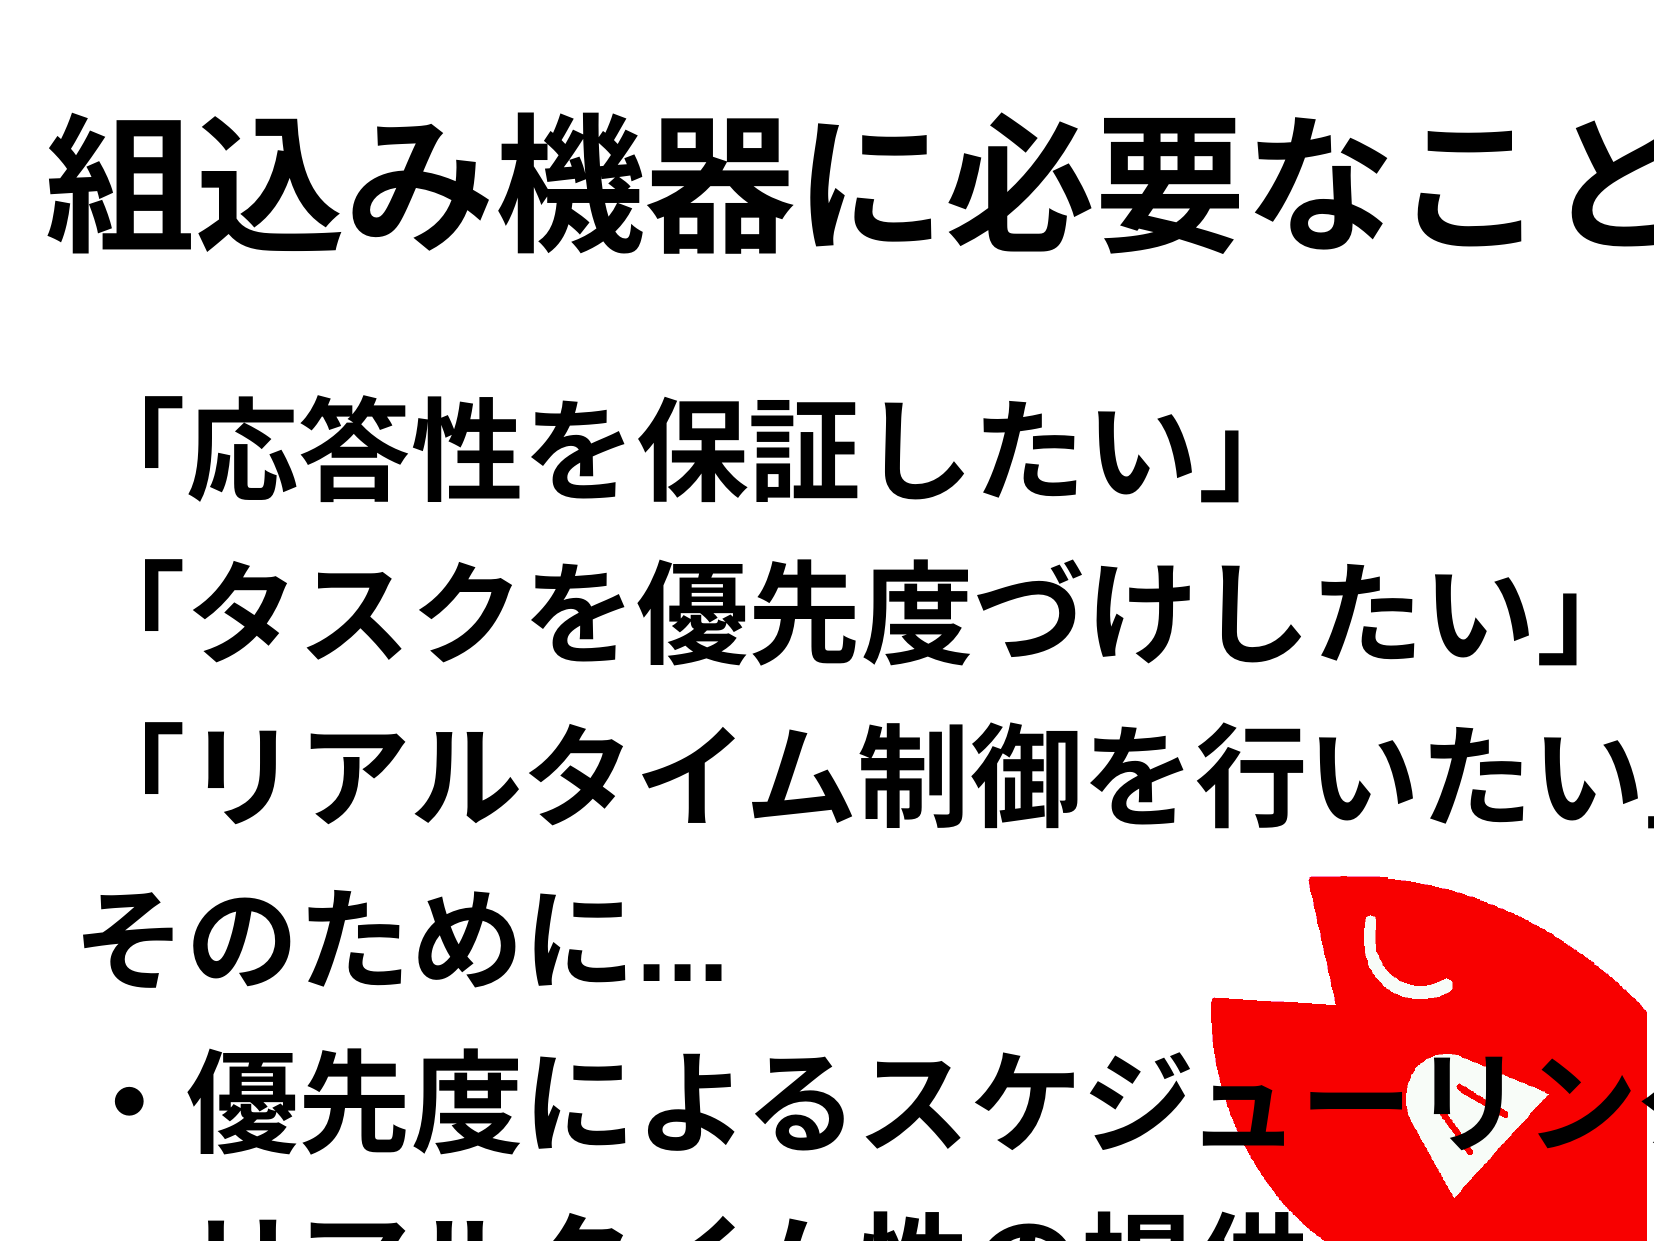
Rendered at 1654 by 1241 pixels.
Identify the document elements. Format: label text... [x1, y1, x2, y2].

picture [1181, 856, 1647, 1241]
text_box 「応答性を保証したい」 「タスクを優先度づけしたい」 「リアルタイム制御を行いたい」 そのために... ・優先度によるスケジューリング ・リアルタイム性の提供 [59, 354, 1579, 1100]
text_box 組込み機器に必要なこと [30, 59, 1654, 236]
